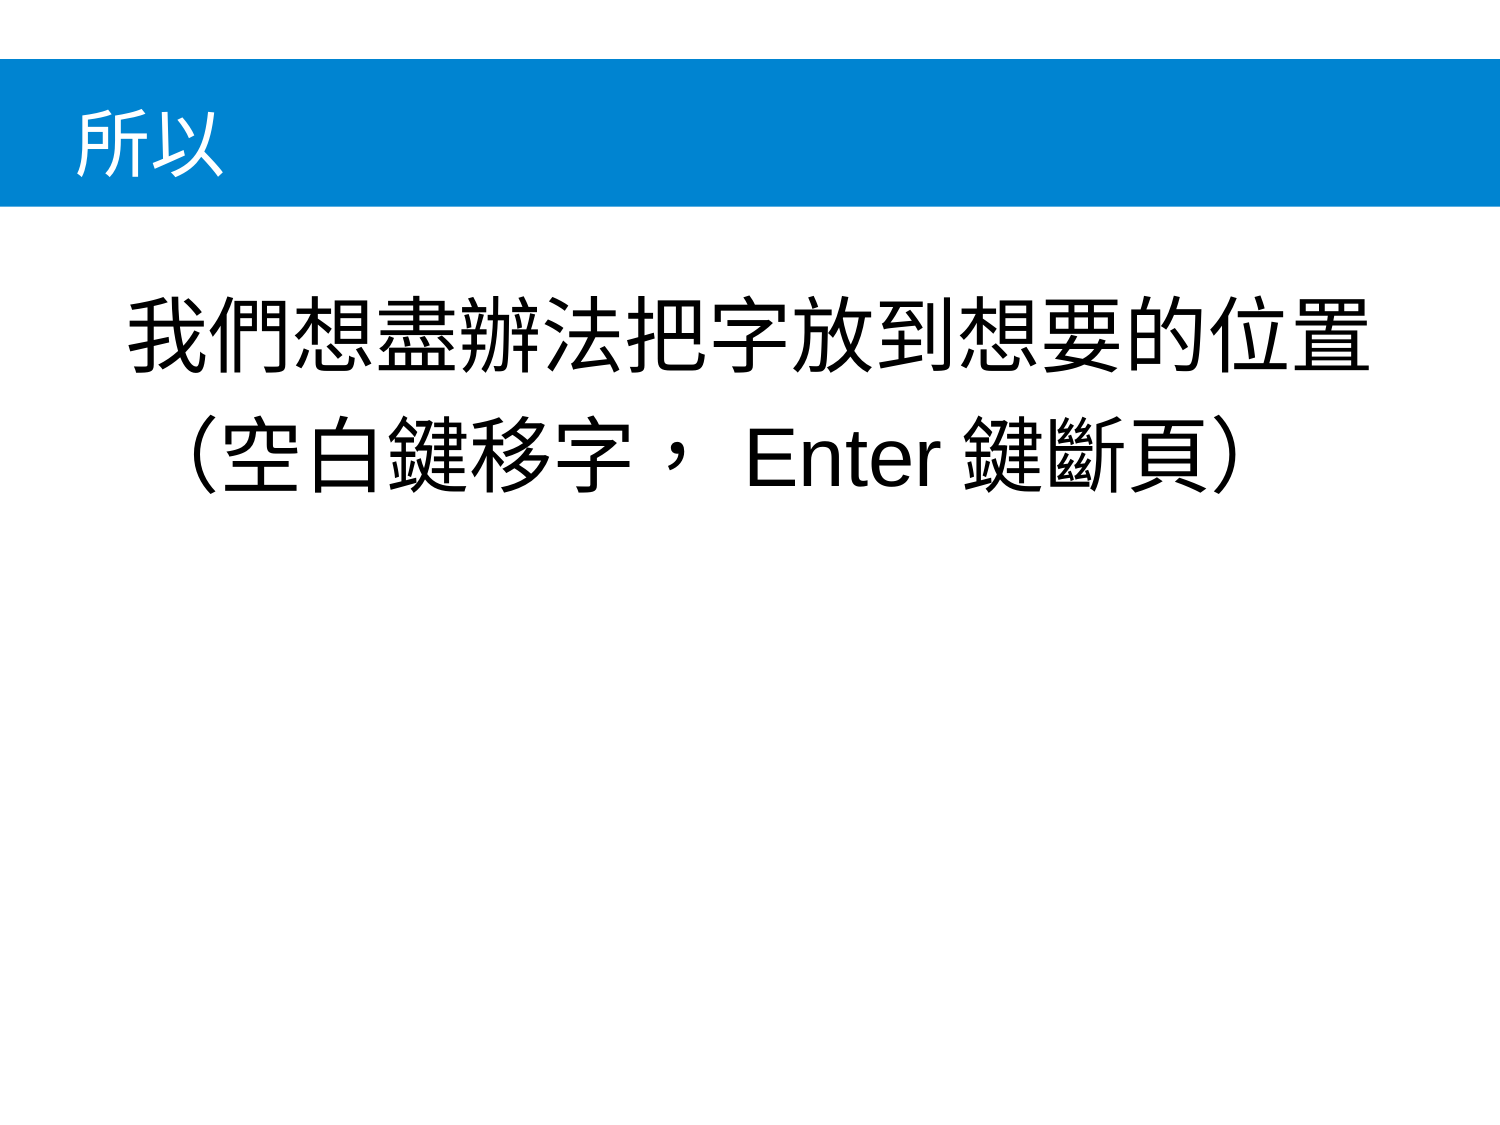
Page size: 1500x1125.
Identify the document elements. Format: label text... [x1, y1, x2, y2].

title 所以 [75, 44, 1425, 233]
subtitle 我們想盡辦法把字放到想要的位置 （空白鍵移字，Enter鍵斷頁） [75, 269, 1426, 913]
